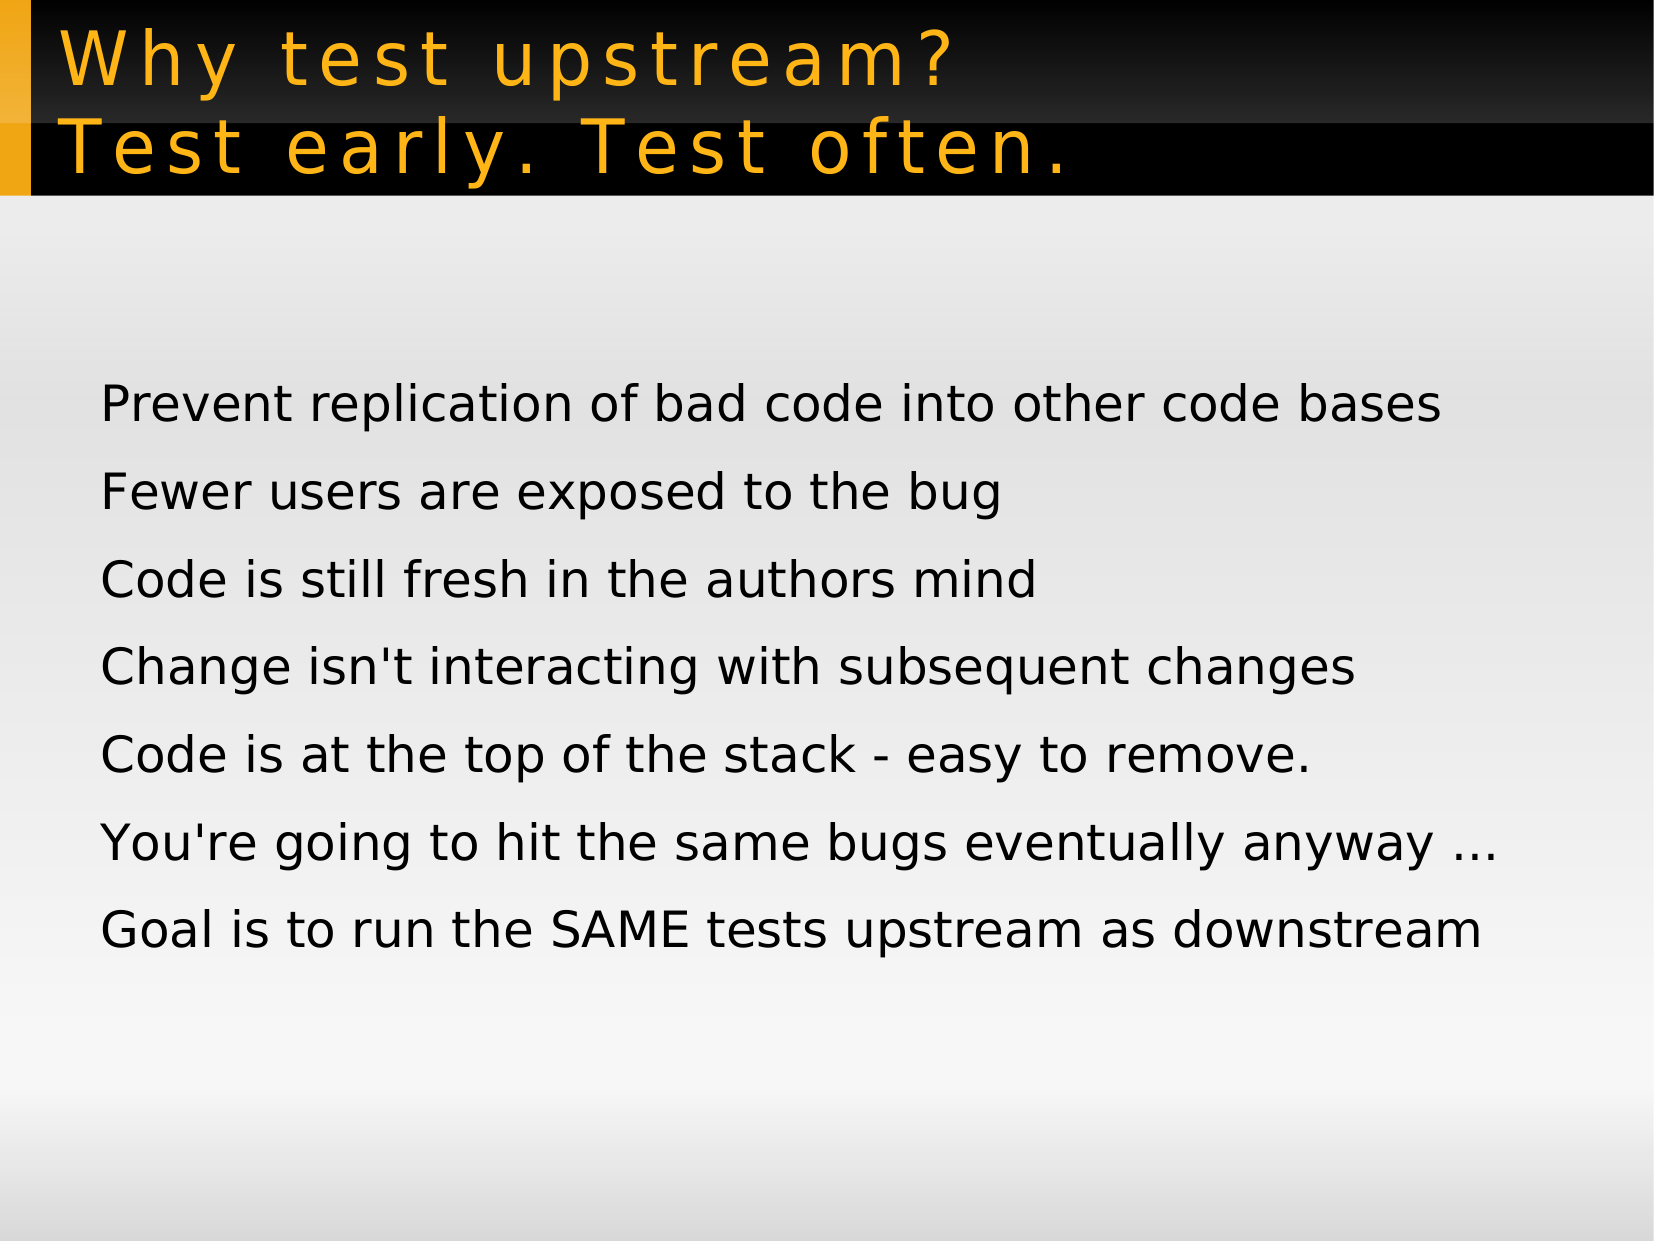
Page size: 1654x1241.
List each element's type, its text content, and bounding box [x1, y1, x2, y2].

list Prevent replication of bad code into other code bases Fewer users are exposed to the bug Code is still fresh in the authors mind Change isn't interacting with subsequent changes Code is at the top of the stack - easy to remove. You're going to hit the same bugs eventually anyway ... Goal is to run the SAME tests upstream as downstream [82, 375, 1571, 1109]
title Why test upstream? Test early. Test often. [59, 16, 1270, 191]
picture [0, 0, 1654, 1241]
